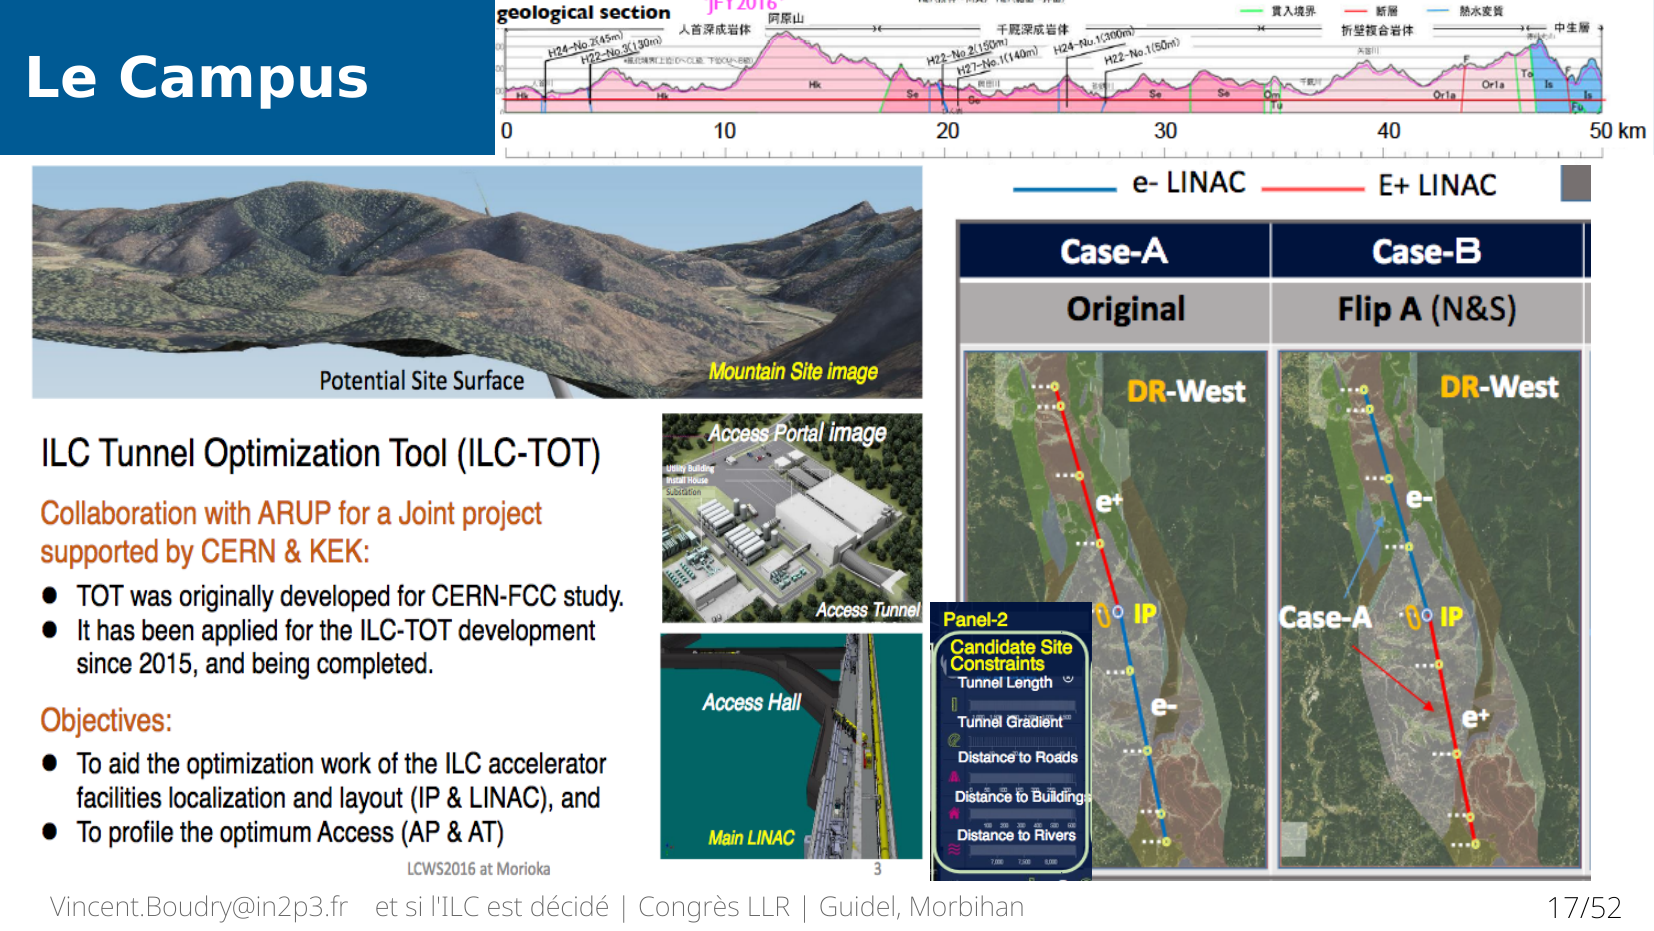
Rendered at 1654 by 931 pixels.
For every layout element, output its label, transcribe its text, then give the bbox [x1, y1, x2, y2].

title Le Campus [24, 12, 495, 143]
picture [15, 0, 1654, 883]
